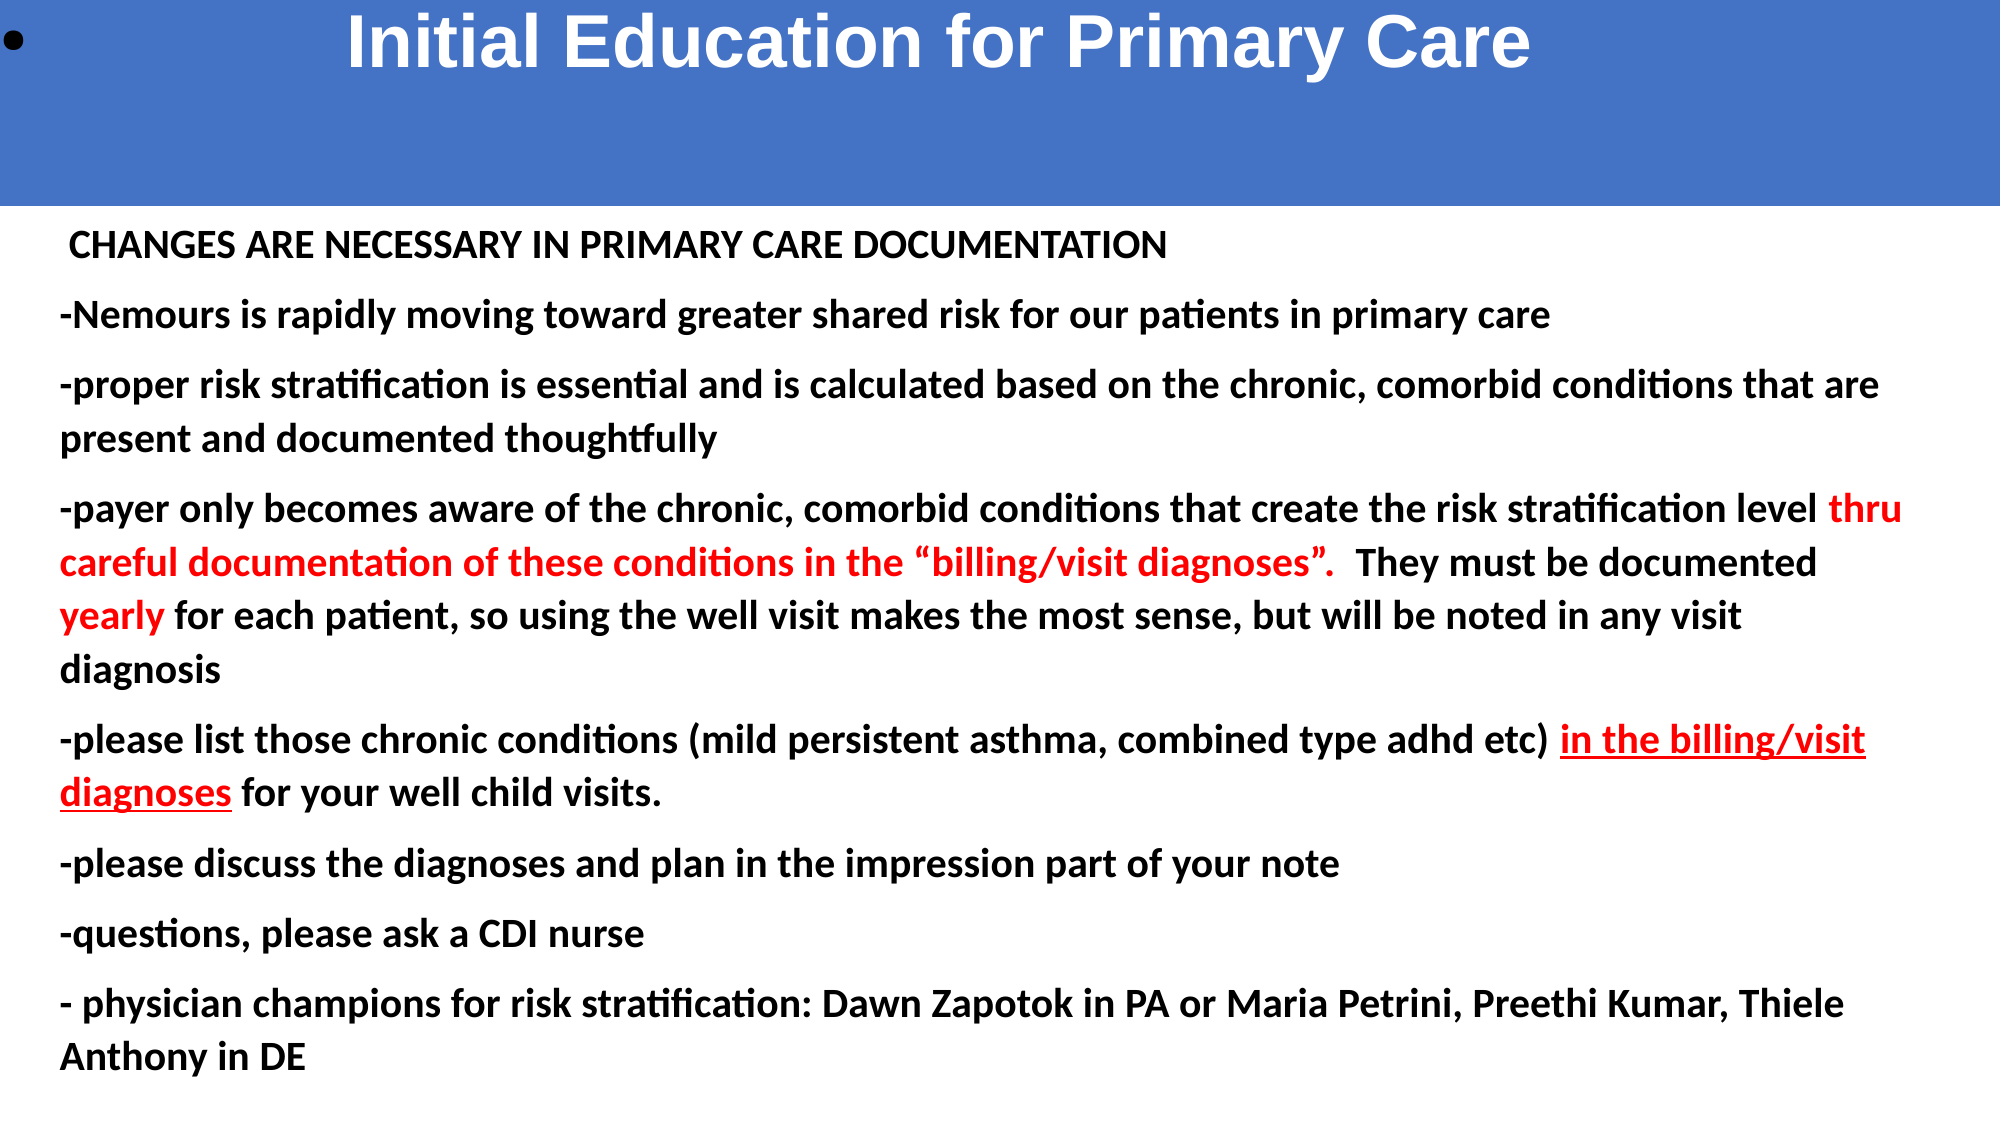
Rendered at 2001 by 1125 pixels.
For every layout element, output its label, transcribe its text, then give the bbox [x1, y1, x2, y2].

text_box CHANGES ARE NECESSARY IN PRIMARY CARE DOCUMENTATION -Nemours is rapidly moving toward greater shared risk for our patients in primary care -proper risk stratification is essential and is calculated based on the chronic, comorbid conditions that are present and documented thoughtfully -payer only becomes aware of the chronic, comorbid conditions that create the risk stratification level thru careful documentation of these conditions in the “billing/visit diagnoses”. They must be documented yearly for each patient, so using the well visit makes the most sense, but will be noted in any visit diagnosis -please list those chronic conditions (mild persistent asthma, combined type adhd etc) in the billing/visit diagnoses for your well child visits. -please discuss the diagnoses and plan in the impression part of your note -questions, please ask a CDI nurse - physician champions for risk stratification: Dawn Zapotok in PA or Maria Petrini, Preethi Kumar, Thiele Anthony in DE [44, 206, 1927, 1039]
table_header Initial Education for Primary Care [0, 0, 2000, 206]
